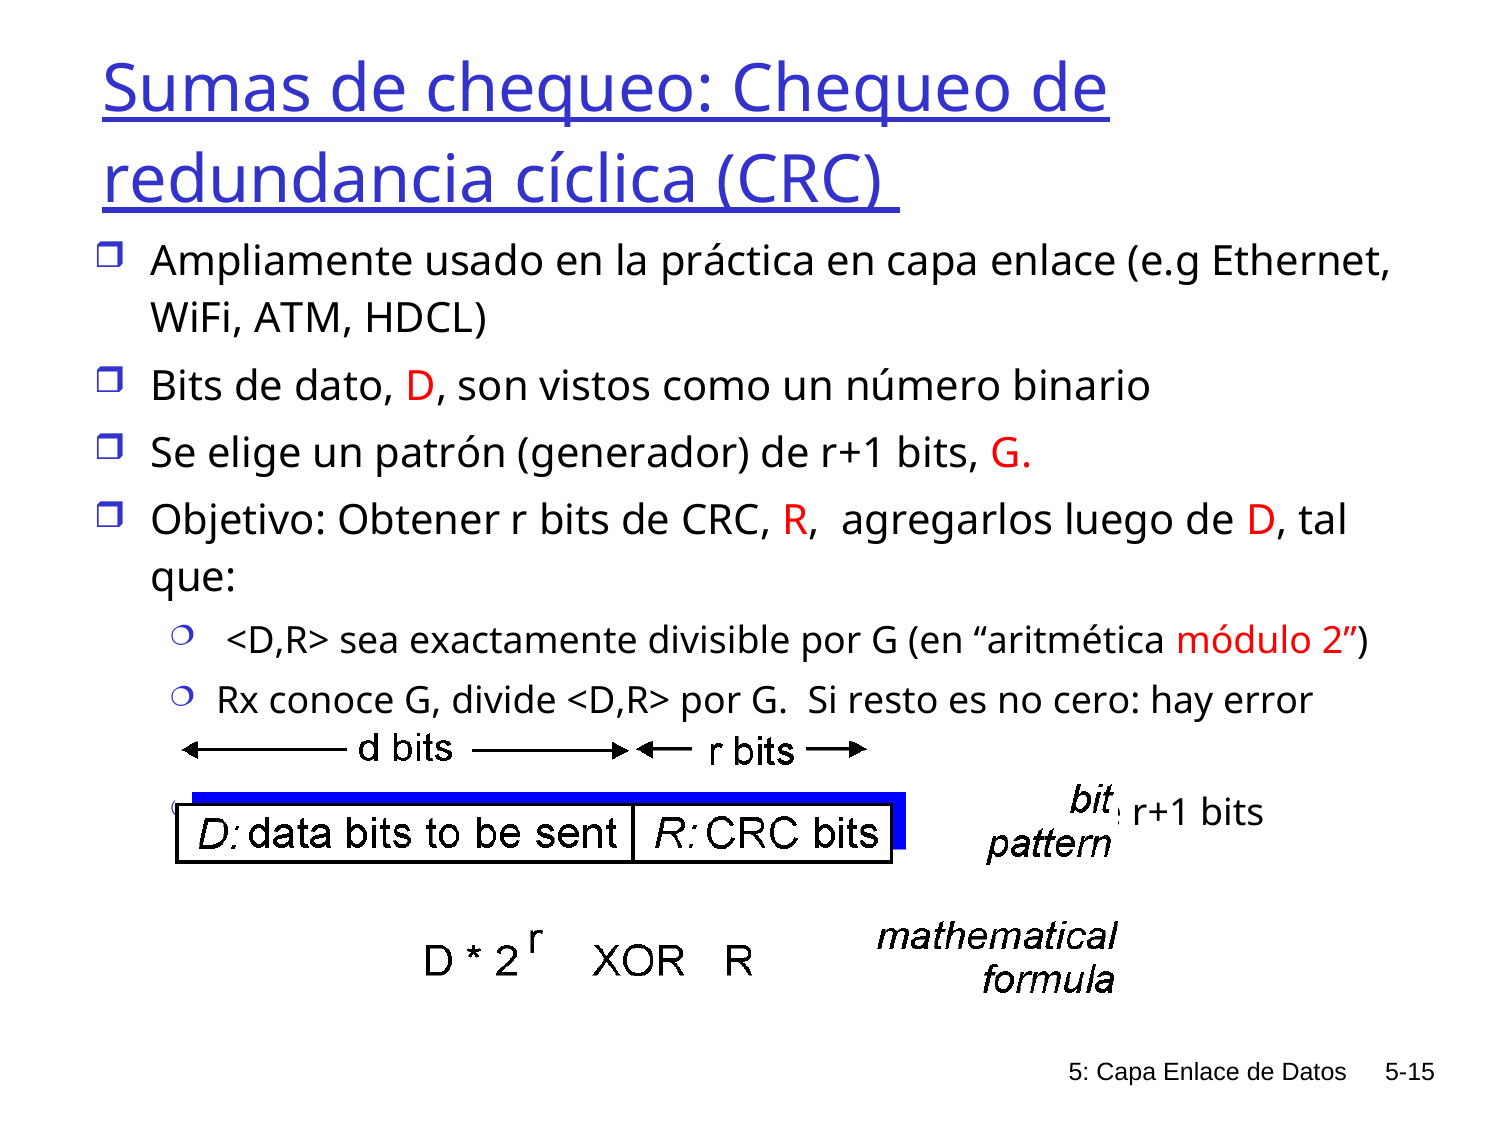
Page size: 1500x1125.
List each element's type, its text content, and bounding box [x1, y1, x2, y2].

picture [175, 733, 1118, 994]
list Ampliamente usado en la práctica en capa enlace (e.g Ethernet, WiFi, ATM, HDCL) Bits de dato, D, son vistos como un número binario Se elige un patrón (generador) de r+1 bits, G. Objetivo: Obtener r bits de CRC, R, agregarlos luego de D, tal que: <D,R> sea exactamente divisible por G (en “aritmética módulo 2”) Rx conoce G, divide <D,R> por G. Si resto es no cero: hay error detectado! Puede detectar secuencias de errores menores que r+1 bits [79, 223, 1439, 718]
title Sumas de chequeo: Chequeo de redundancia cíclica (CRC) [87, 37, 1438, 223]
